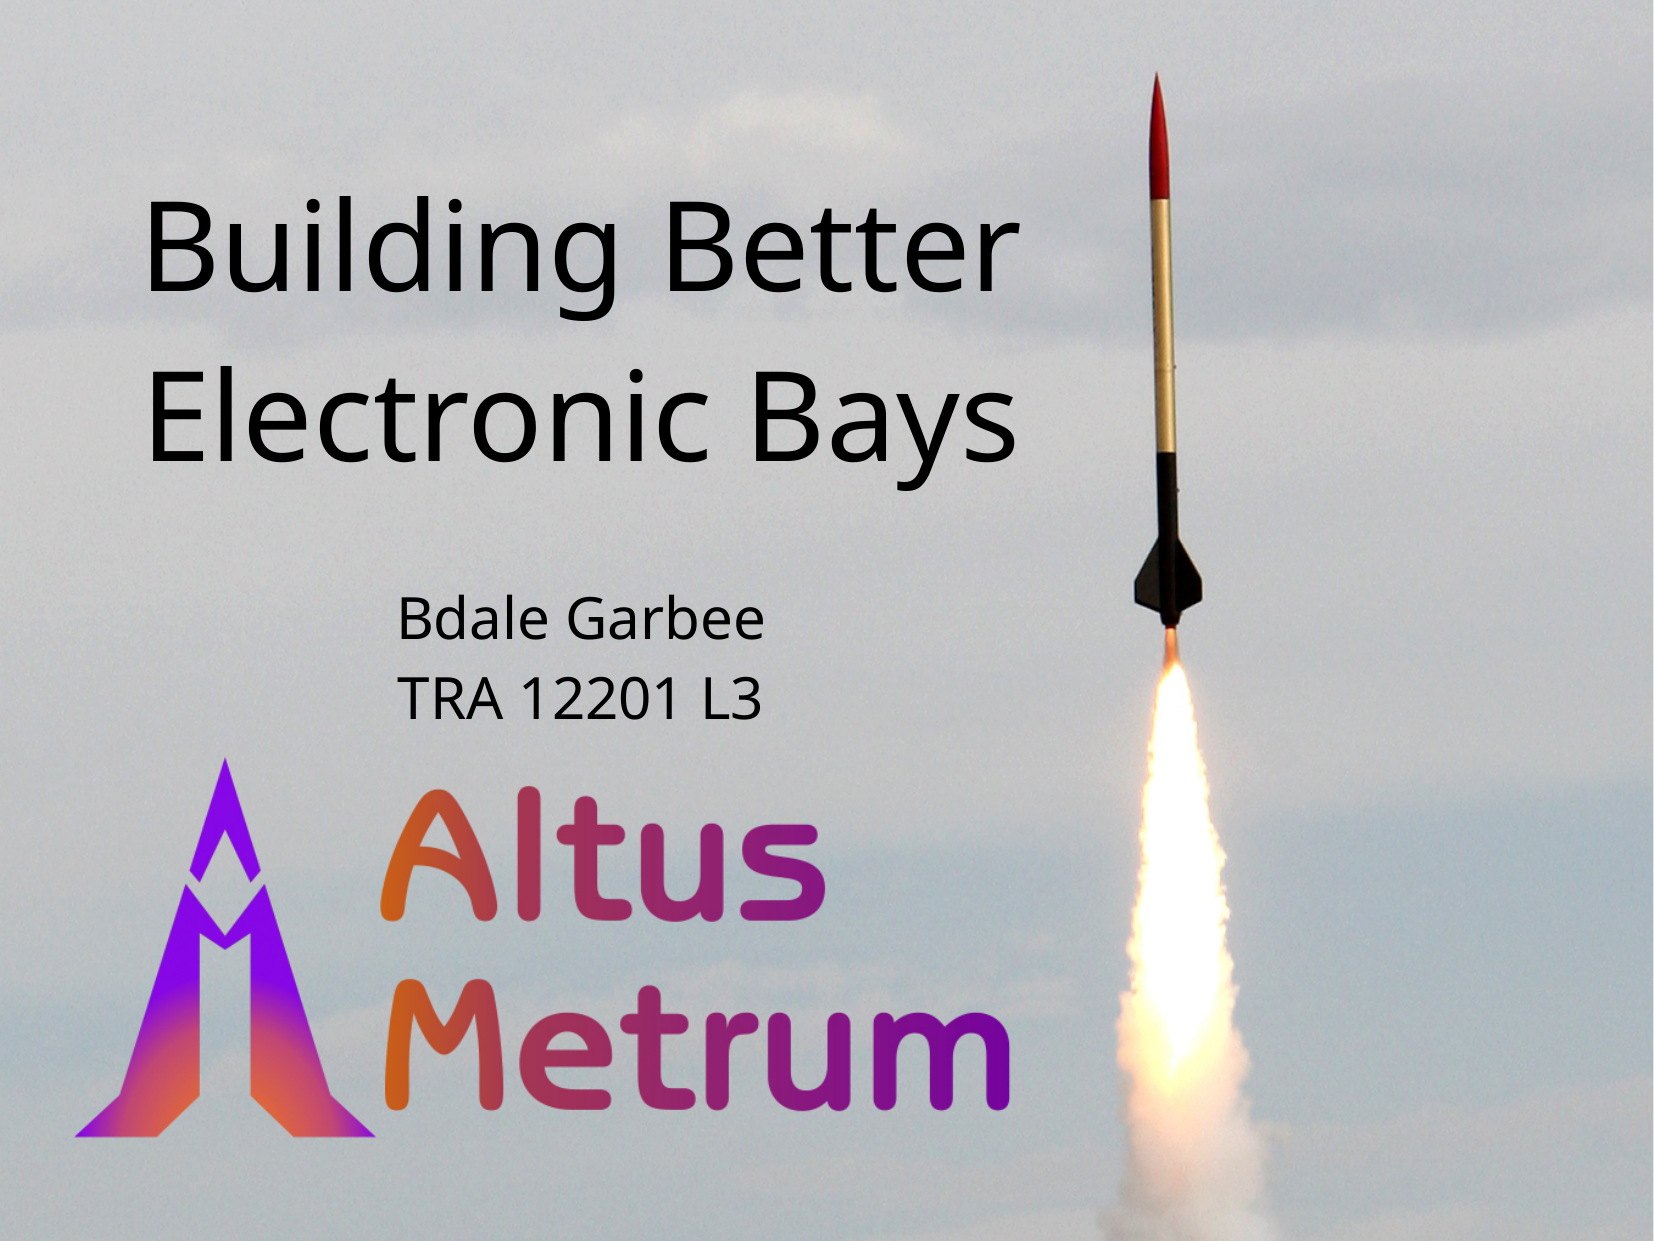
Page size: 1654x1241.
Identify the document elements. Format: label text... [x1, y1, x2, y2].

picture [0, 0, 1654, 1241]
text_box Building Better Electronic Bays Bdale Garbee TRA 12201 L3 [74, 150, 1088, 715]
